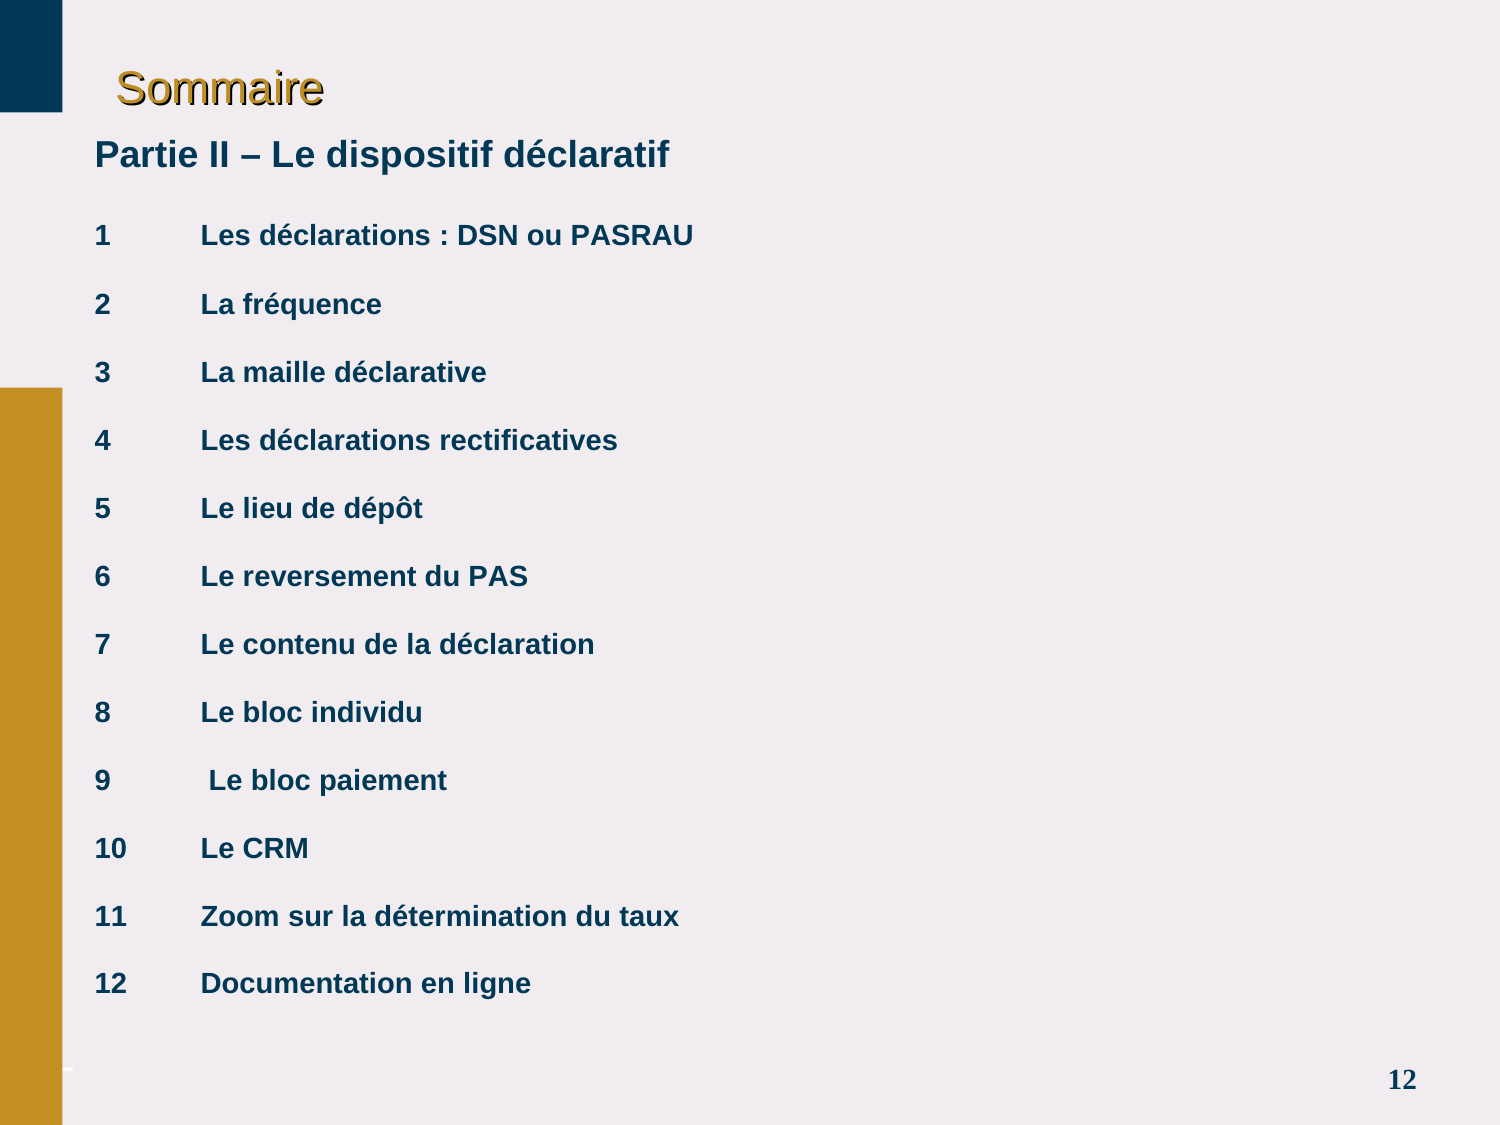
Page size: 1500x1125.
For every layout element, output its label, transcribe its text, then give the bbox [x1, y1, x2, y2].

title Sommaire [115, 32, 1432, 144]
list Partie II – Le dispositif déclaratif 1 Les déclarations : DSN ou PASRAU 2 La fréquence 3 La maille déclarative 4 Les déclarations rectificatives 5 Le lieu de dépôt 6 Le reversement du PAS 7 Le contenu de la déclaration 8 Le bloc individu 9 Le bloc paiement 10 Le CRM 11 Zoom sur la détermination du taux 12 Documentation en ligne [94, 129, 1351, 1110]
text_box [0, 387, 63, 1125]
text_box [0, 0, 63, 113]
